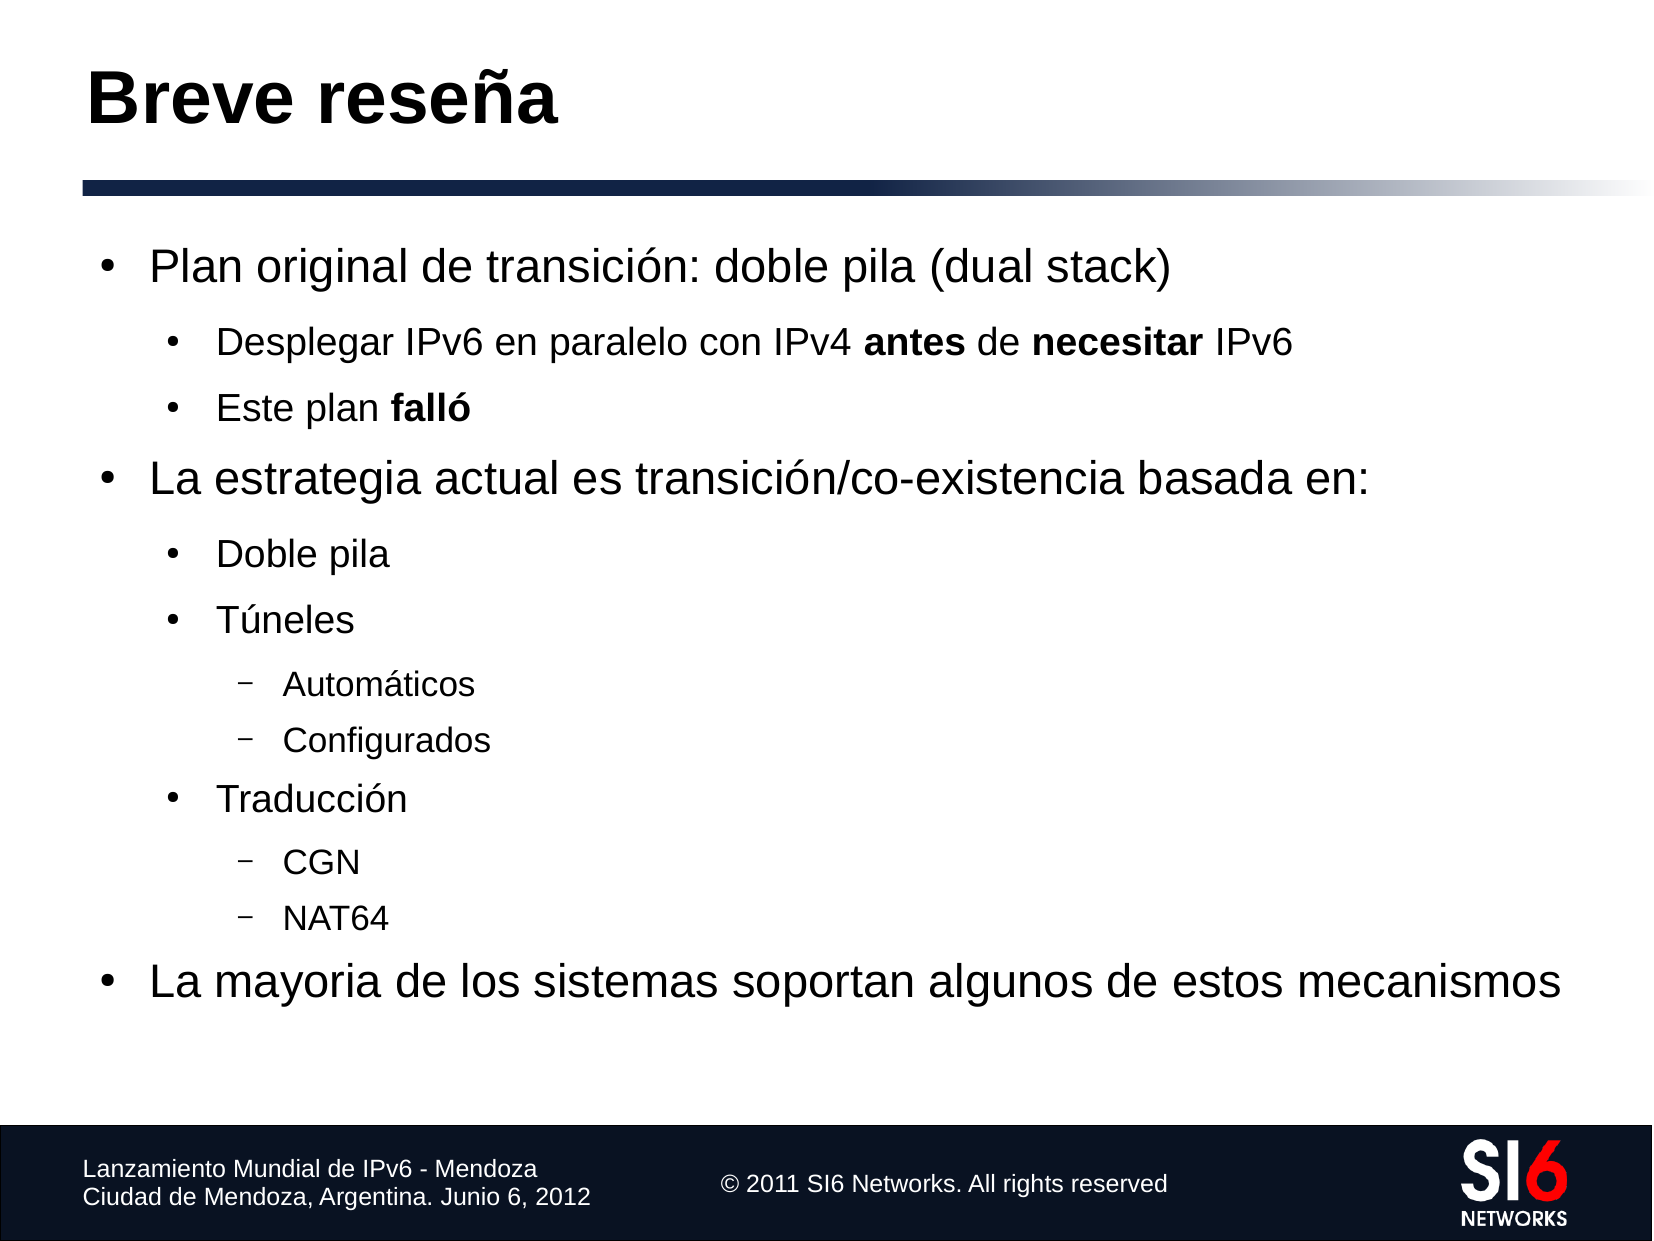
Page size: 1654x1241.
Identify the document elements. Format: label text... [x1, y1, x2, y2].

title Breve reseña [86, 30, 1576, 166]
picture [1461, 1139, 1567, 1226]
list Plan original de transición: doble pila (dual stack) Desplegar IPv6 en paralelo con IPv4 antes de necesitar IPv6 Este plan falló La estrategia actual es transición/co-existencia basada en: Doble pila Túneles Automáticos Configurados Traducción CGN NAT64 La mayoria de los sistemas soportan algunos de estos mecanismos [82, 240, 1571, 1109]
